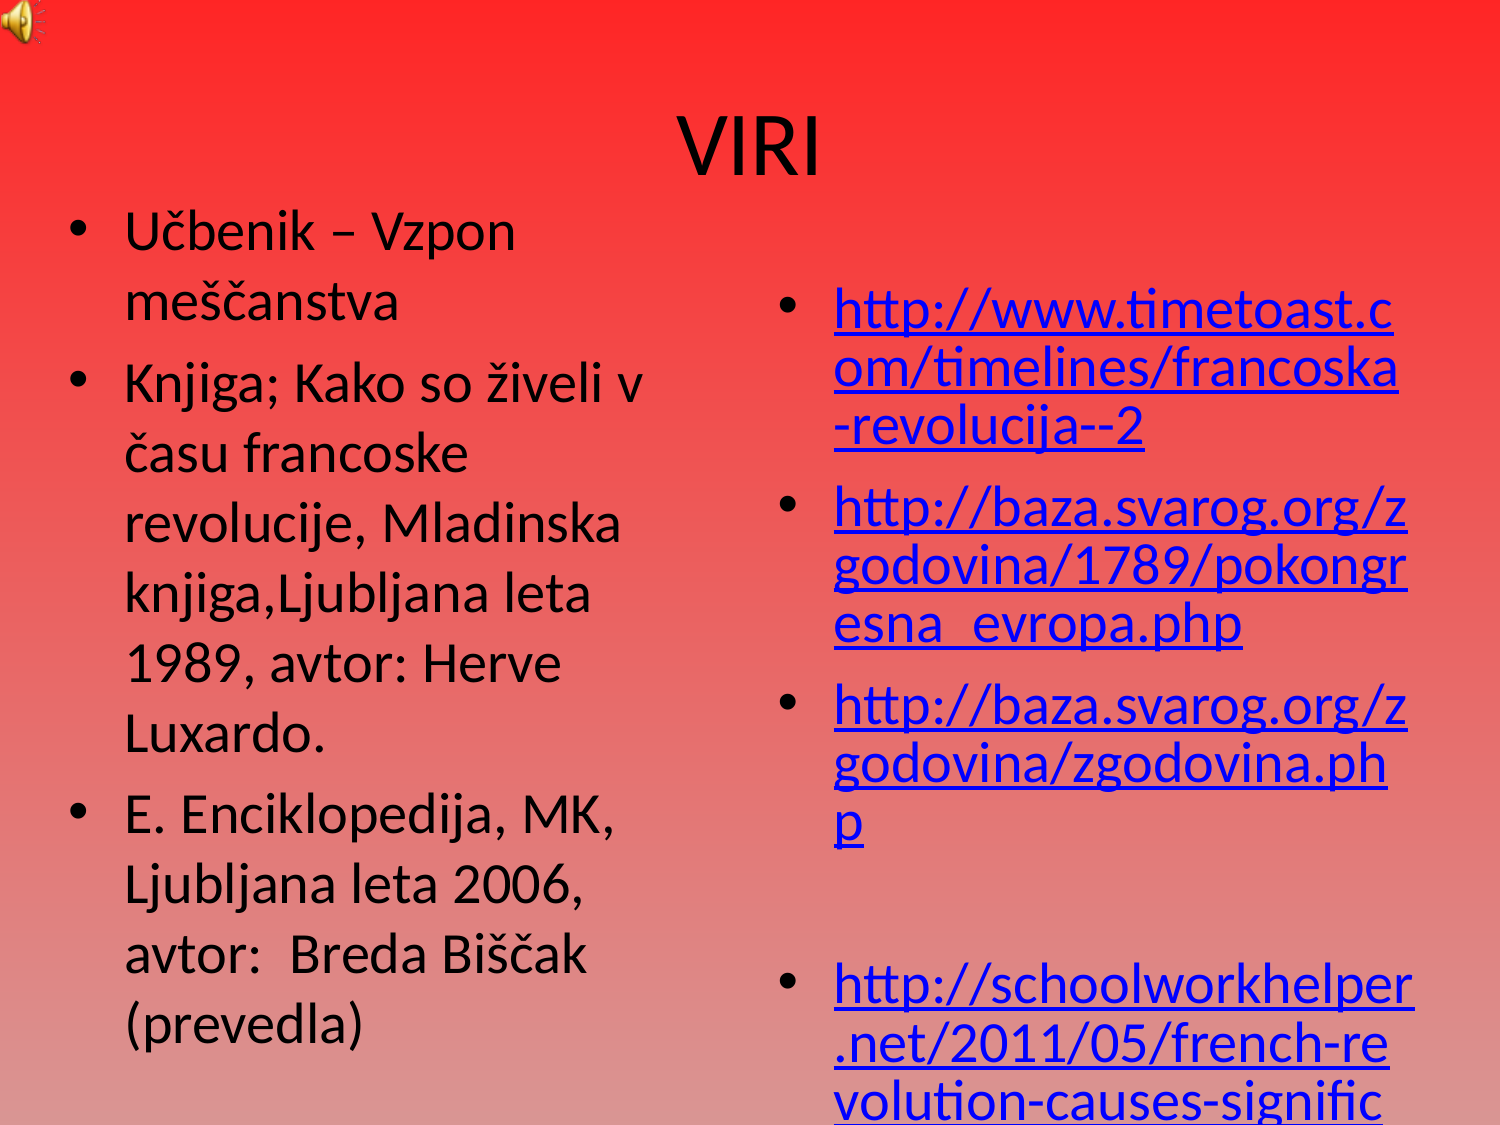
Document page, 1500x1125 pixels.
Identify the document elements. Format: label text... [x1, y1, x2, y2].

title VIRI [75, 45, 1425, 233]
list http://www.timetoast.com/timelines/francoska-revolucija--2 http://baza.svarog.org/zgodovina/1789/pokongresna_evropa.php http://baza.svarog.org/zgodovina/zgodovina.php http://schoolworkhelper.net/2011/05/french-revolution-causes-significant-events/ [762, 262, 1425, 1005]
list Učbenik – Vzpon meščanstva Knjiga; Kako so živeli v času francoske revolucije, Mladinska knjiga,Ljubljana leta 1989, avtor: Herve Luxardo. E. Enciklopedija, MK, Ljubljana leta 2006, avtor: Breda Biščak (prevedla) [53, 184, 727, 1083]
picture [0, 0, 50, 50]
